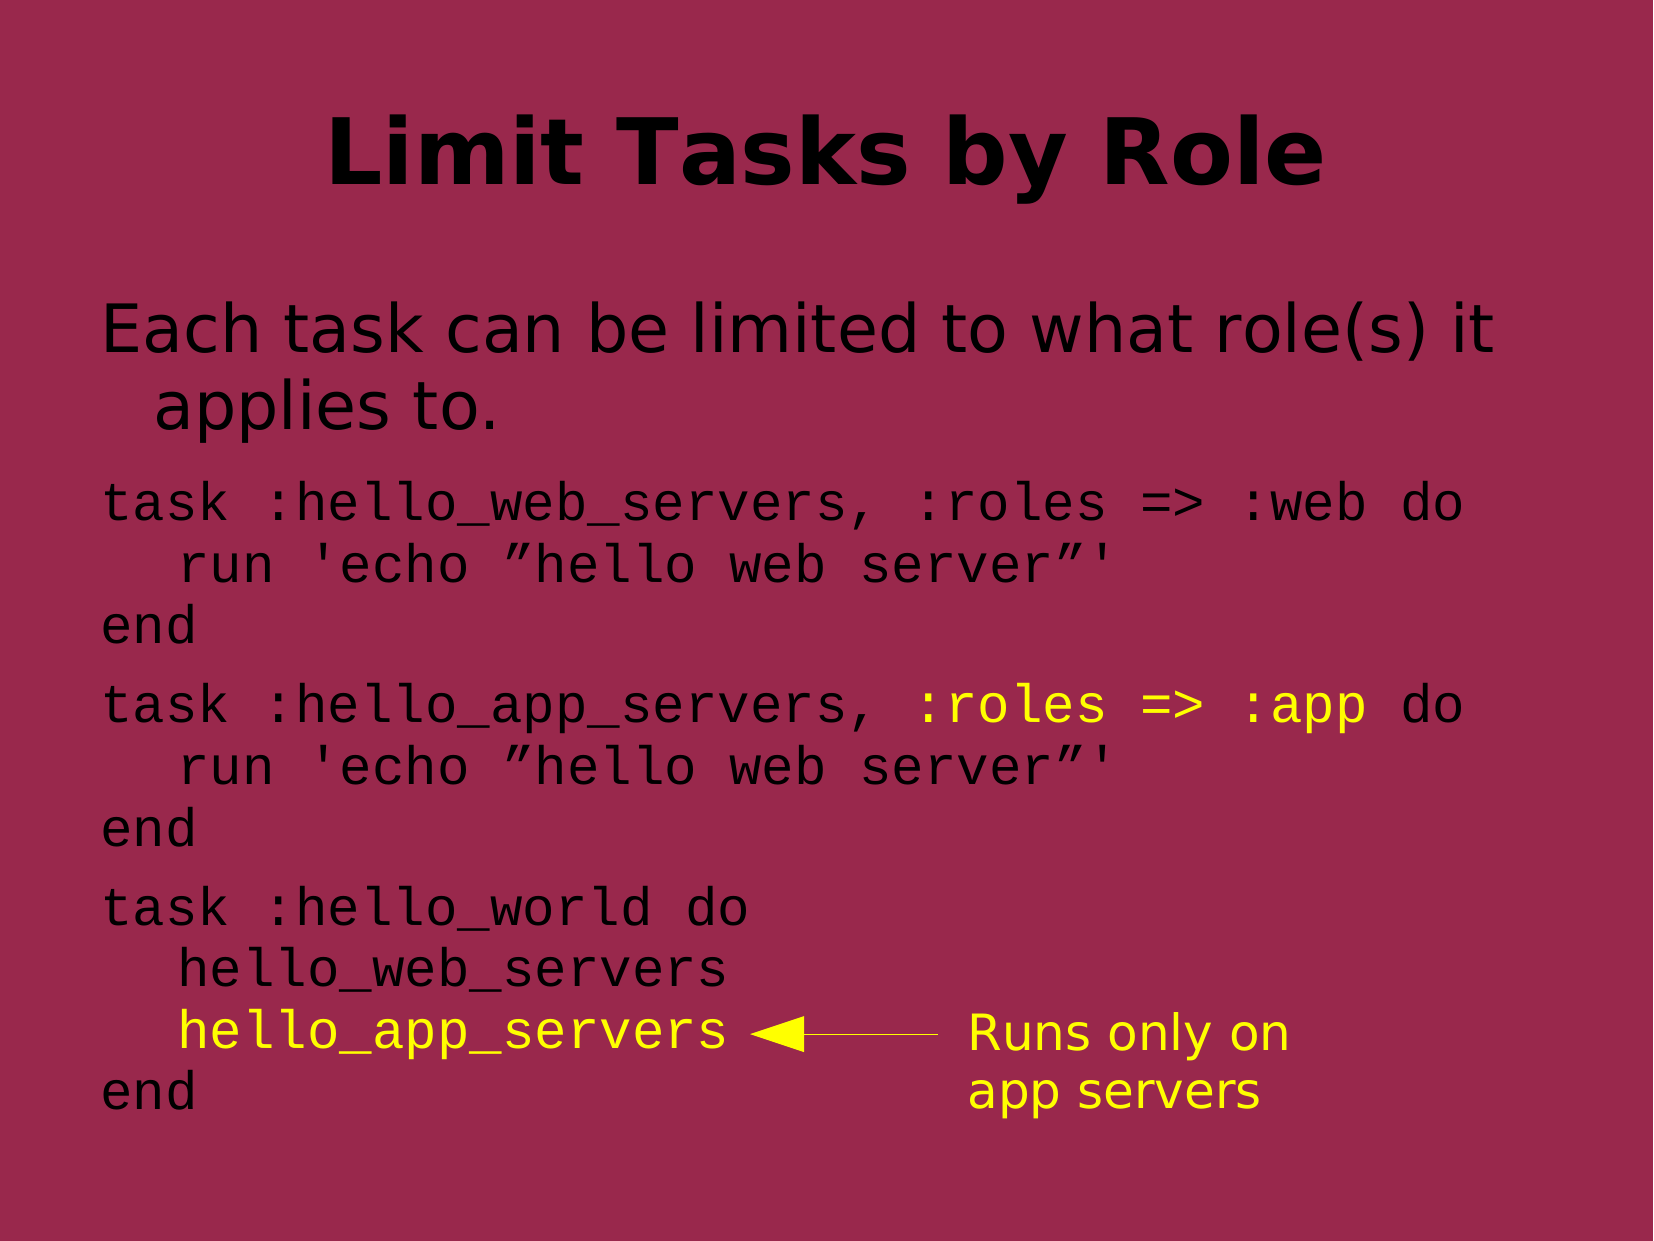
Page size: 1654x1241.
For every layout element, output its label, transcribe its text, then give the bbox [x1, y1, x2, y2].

text_box Runs only on app servers [952, 996, 1351, 1128]
title Limit Tasks by Role [82, 56, 1571, 250]
list Each task can be limited to what role(s) it applies to. task :hello_web_servers, :roles => :web do run 'echo ”hello web server”' end task :hello_app_servers, :roles => :app do run 'echo ”hello web server”' end task :hello_world do hello_web_servers hello_app_servers end [82, 290, 1571, 1127]
